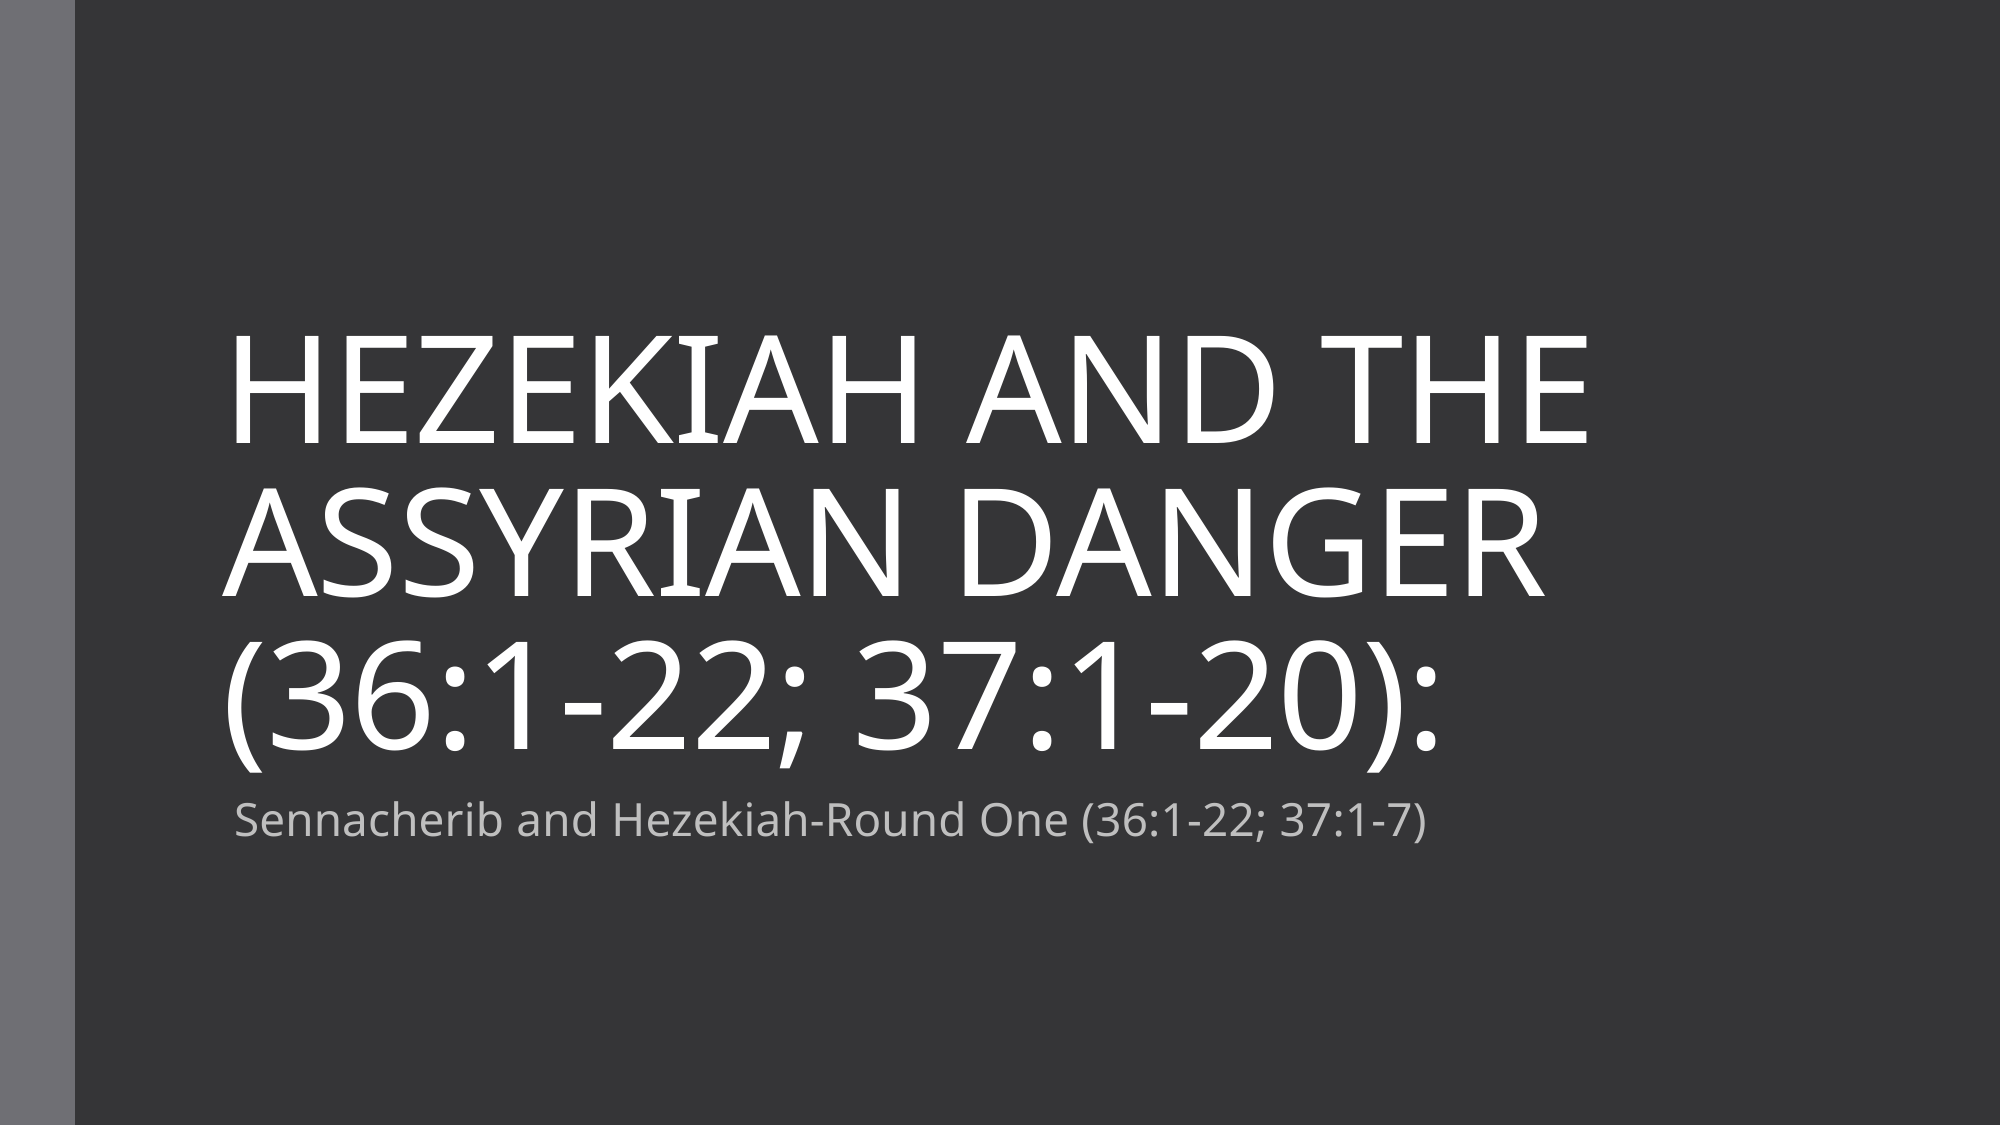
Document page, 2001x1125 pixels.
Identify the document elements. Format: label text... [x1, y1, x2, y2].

title HEZEKIAH AND THE ASSYRIAN DANGER (36:1-22; 37:1-20): [206, 124, 1752, 787]
subtitle Sennacherib and Hezekiah-Round One (36:1-22; 37:1-7) [206, 787, 1752, 1066]
